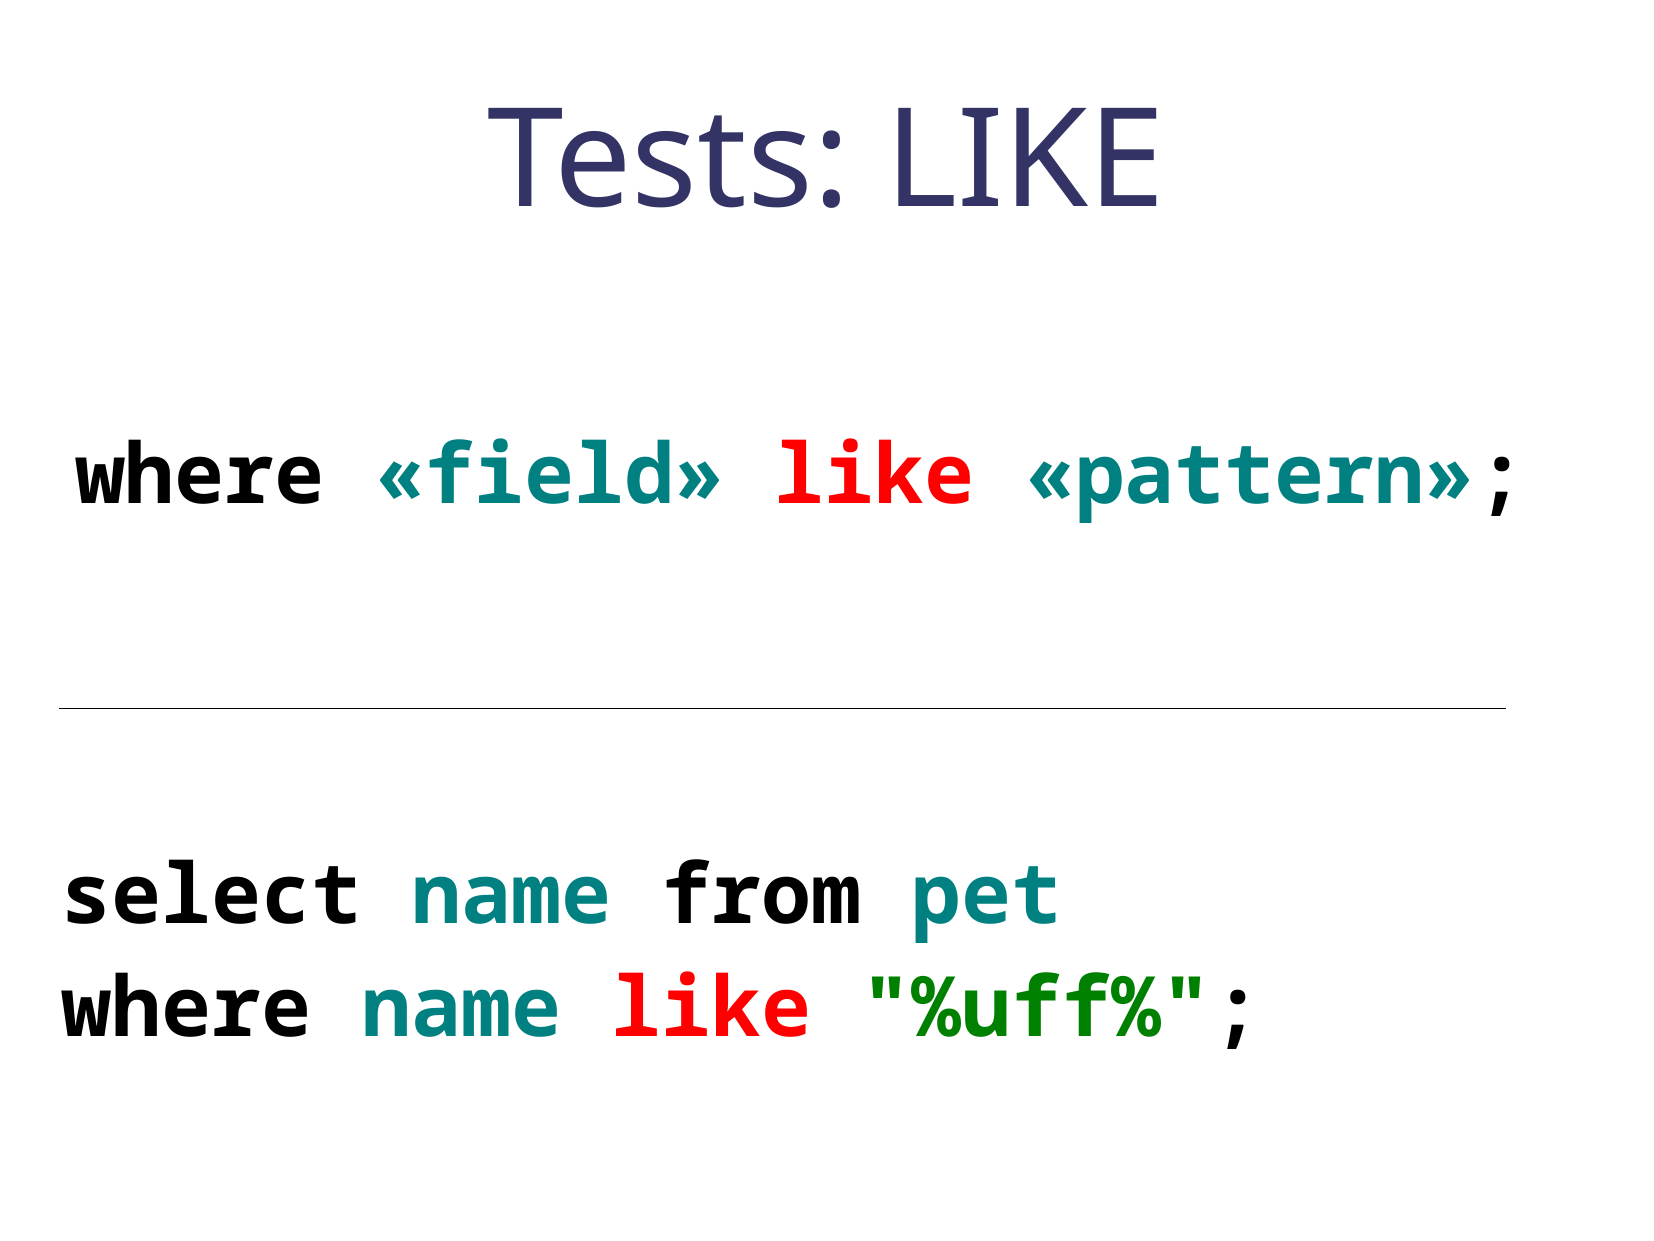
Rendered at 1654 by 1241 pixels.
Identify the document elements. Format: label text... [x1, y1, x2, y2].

subtitle where «field» like «pattern»; [75, 391, 1613, 551]
text_box select name from pet where name like "%uff%"; [61, 851, 1565, 1044]
title Tests: LIKE [82, 56, 1571, 250]
